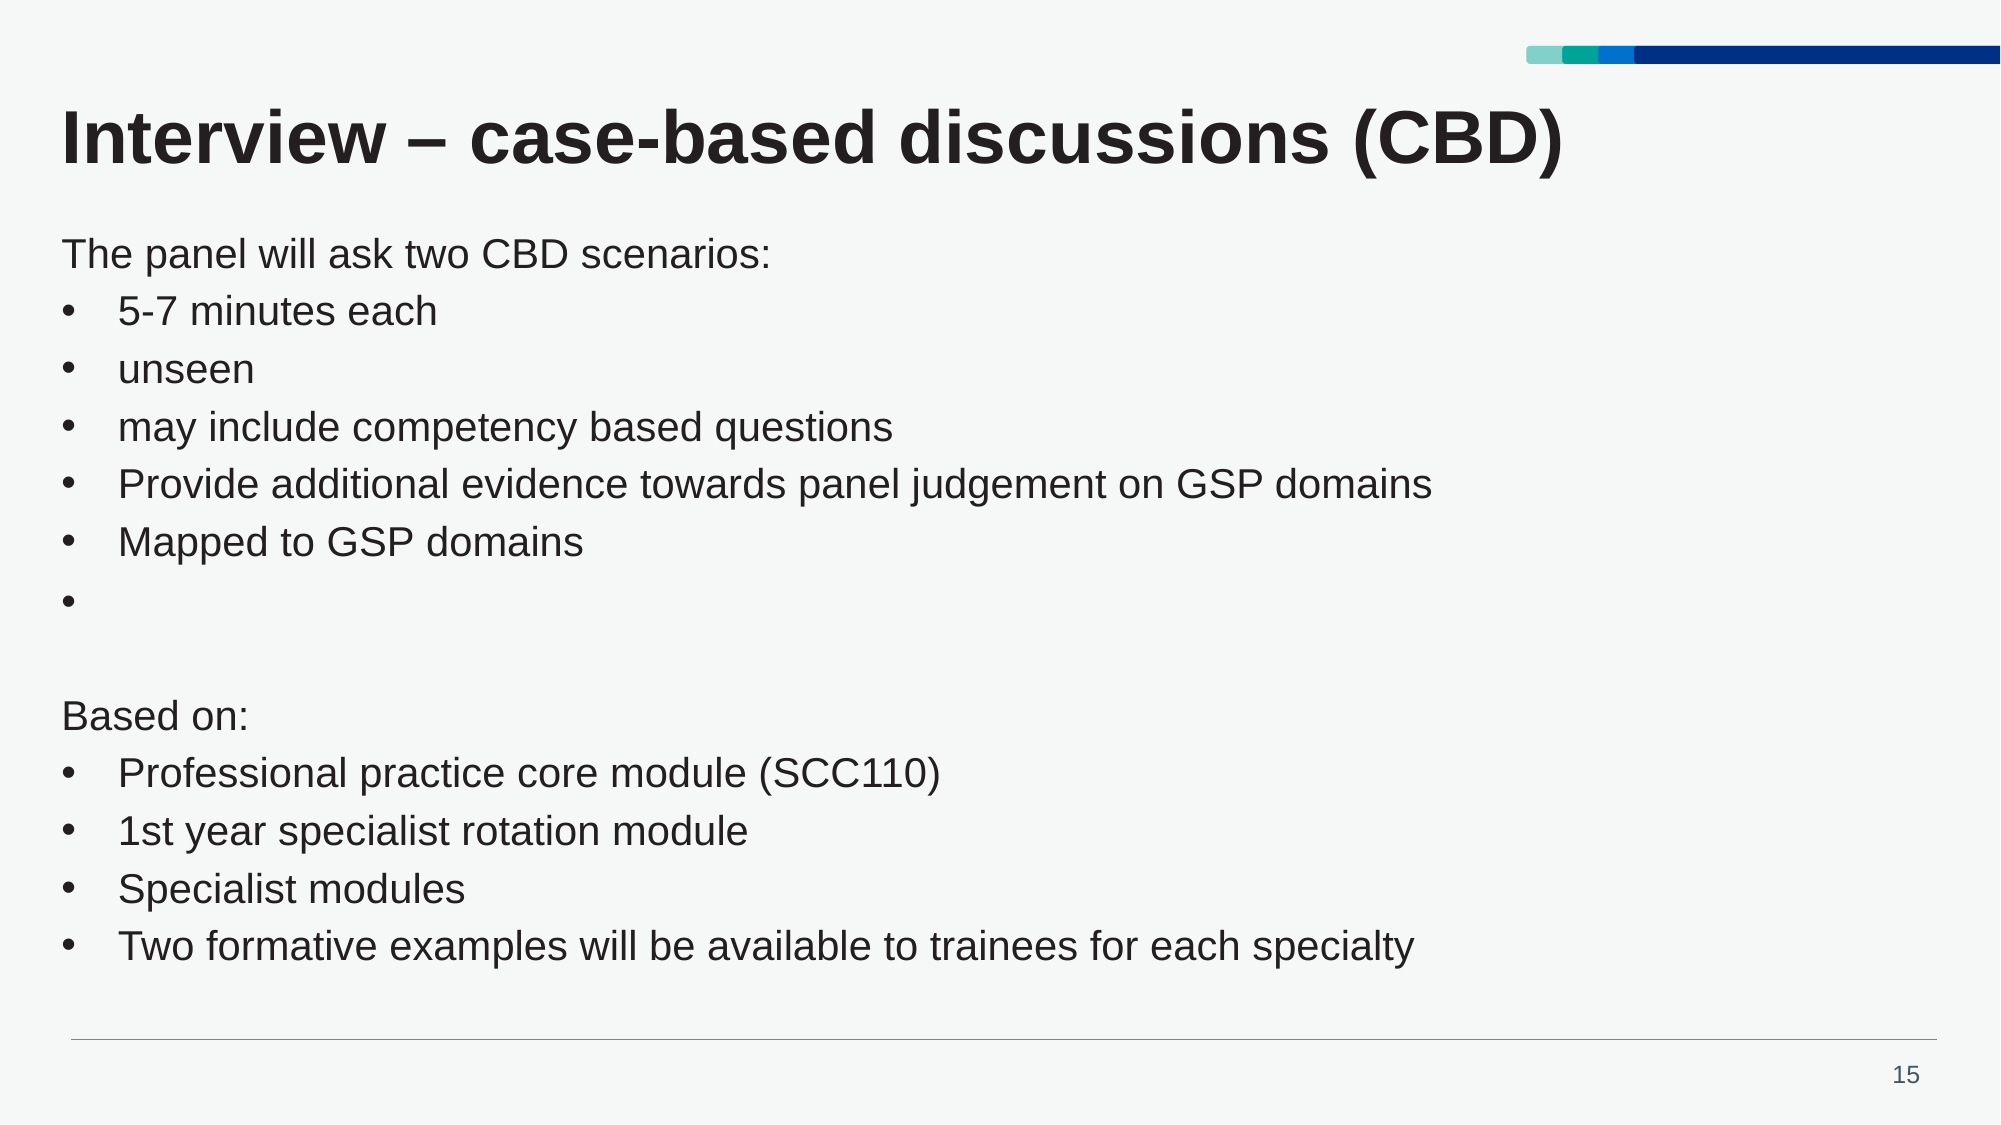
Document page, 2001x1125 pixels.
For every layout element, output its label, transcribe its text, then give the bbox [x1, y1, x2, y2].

title Interview – case-based discussions (CBD) [61, 68, 1933, 210]
list The panel will ask two CBD scenarios: 5-7 minutes each unseen may include competency based questions Provide additional evidence towards panel judgement on GSP domains Mapped to GSP domains Based on: Professional practice core module (SCC110) 1st year specialist rotation module Specialist modules Two formative examples will be available to trainees for each specialty [61, 232, 1933, 1010]
